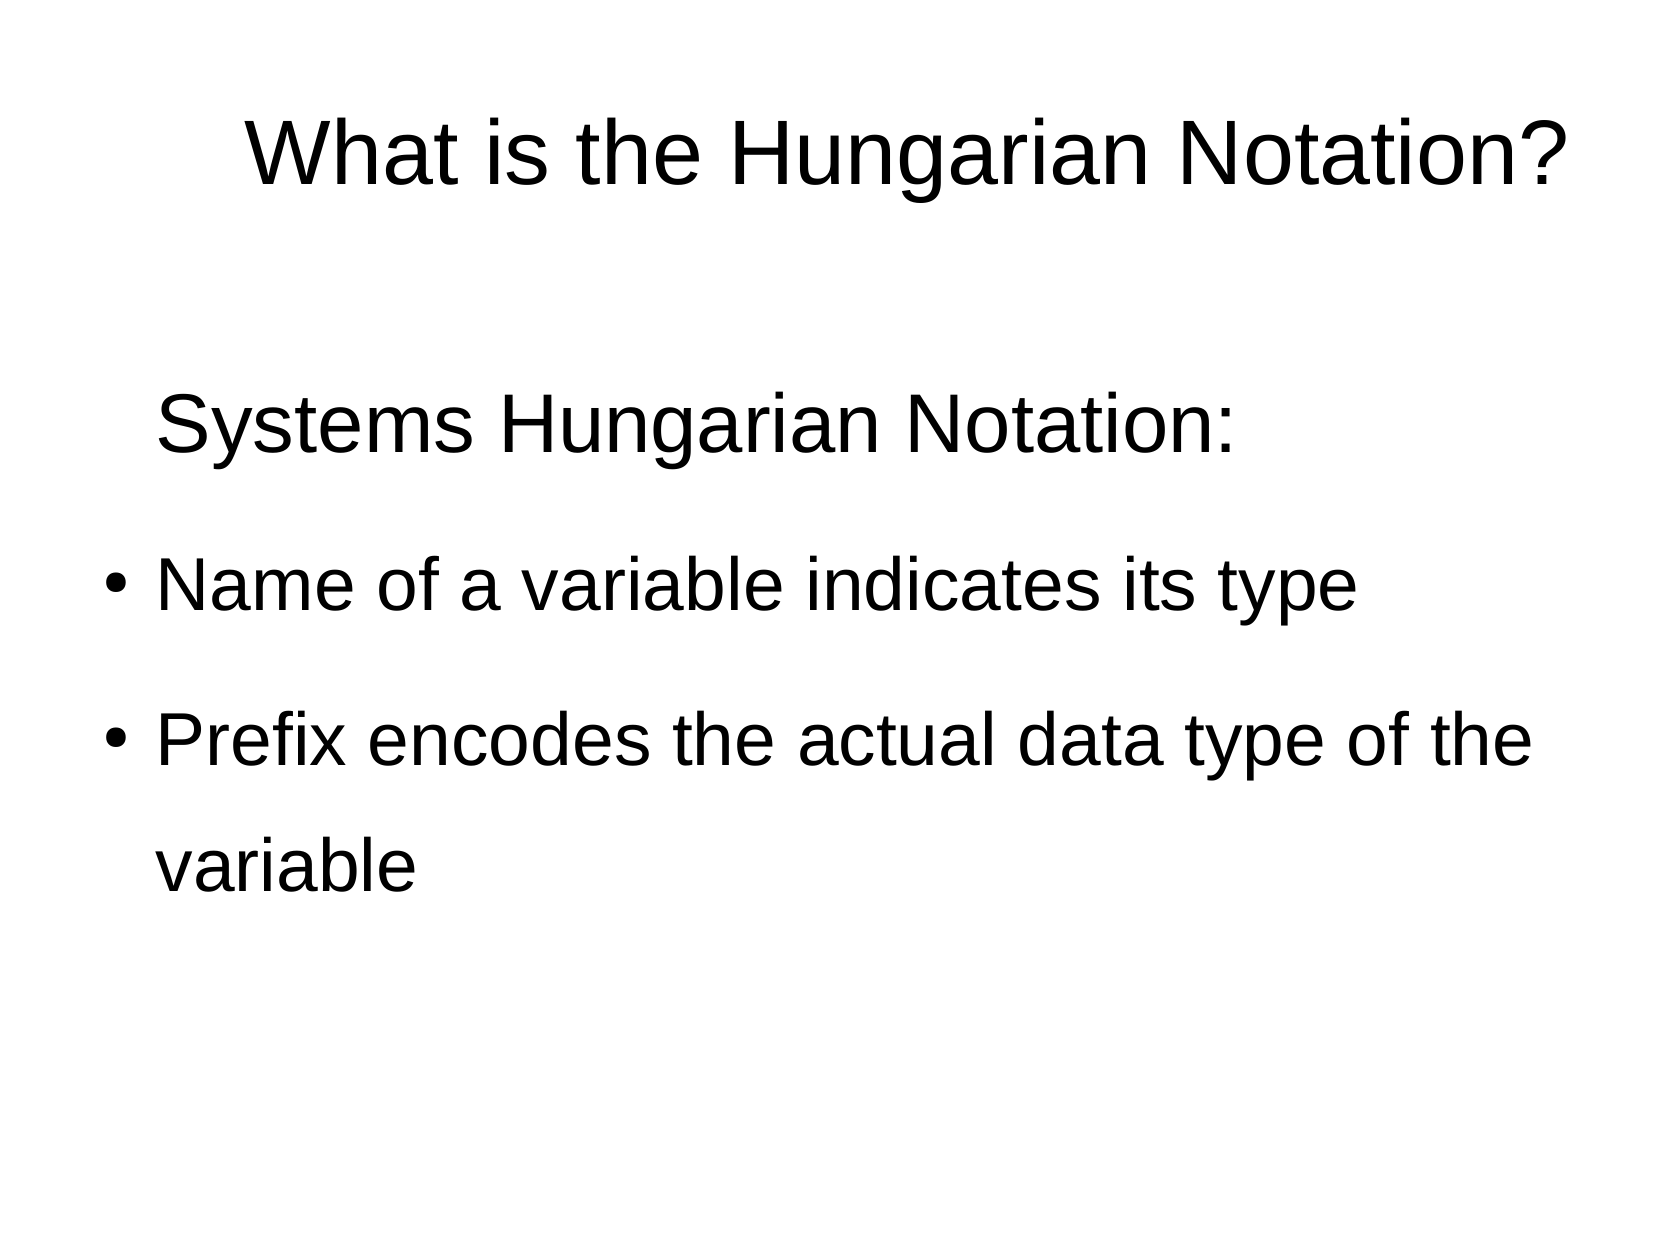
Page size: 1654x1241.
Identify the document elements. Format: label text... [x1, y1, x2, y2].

title What is the Hungarian Notation? [82, 56, 1571, 250]
list Systems Hungarian Notation: Name of a variable indicates its type Prefix encodes the actual data type of the variable [84, 255, 1573, 1059]
